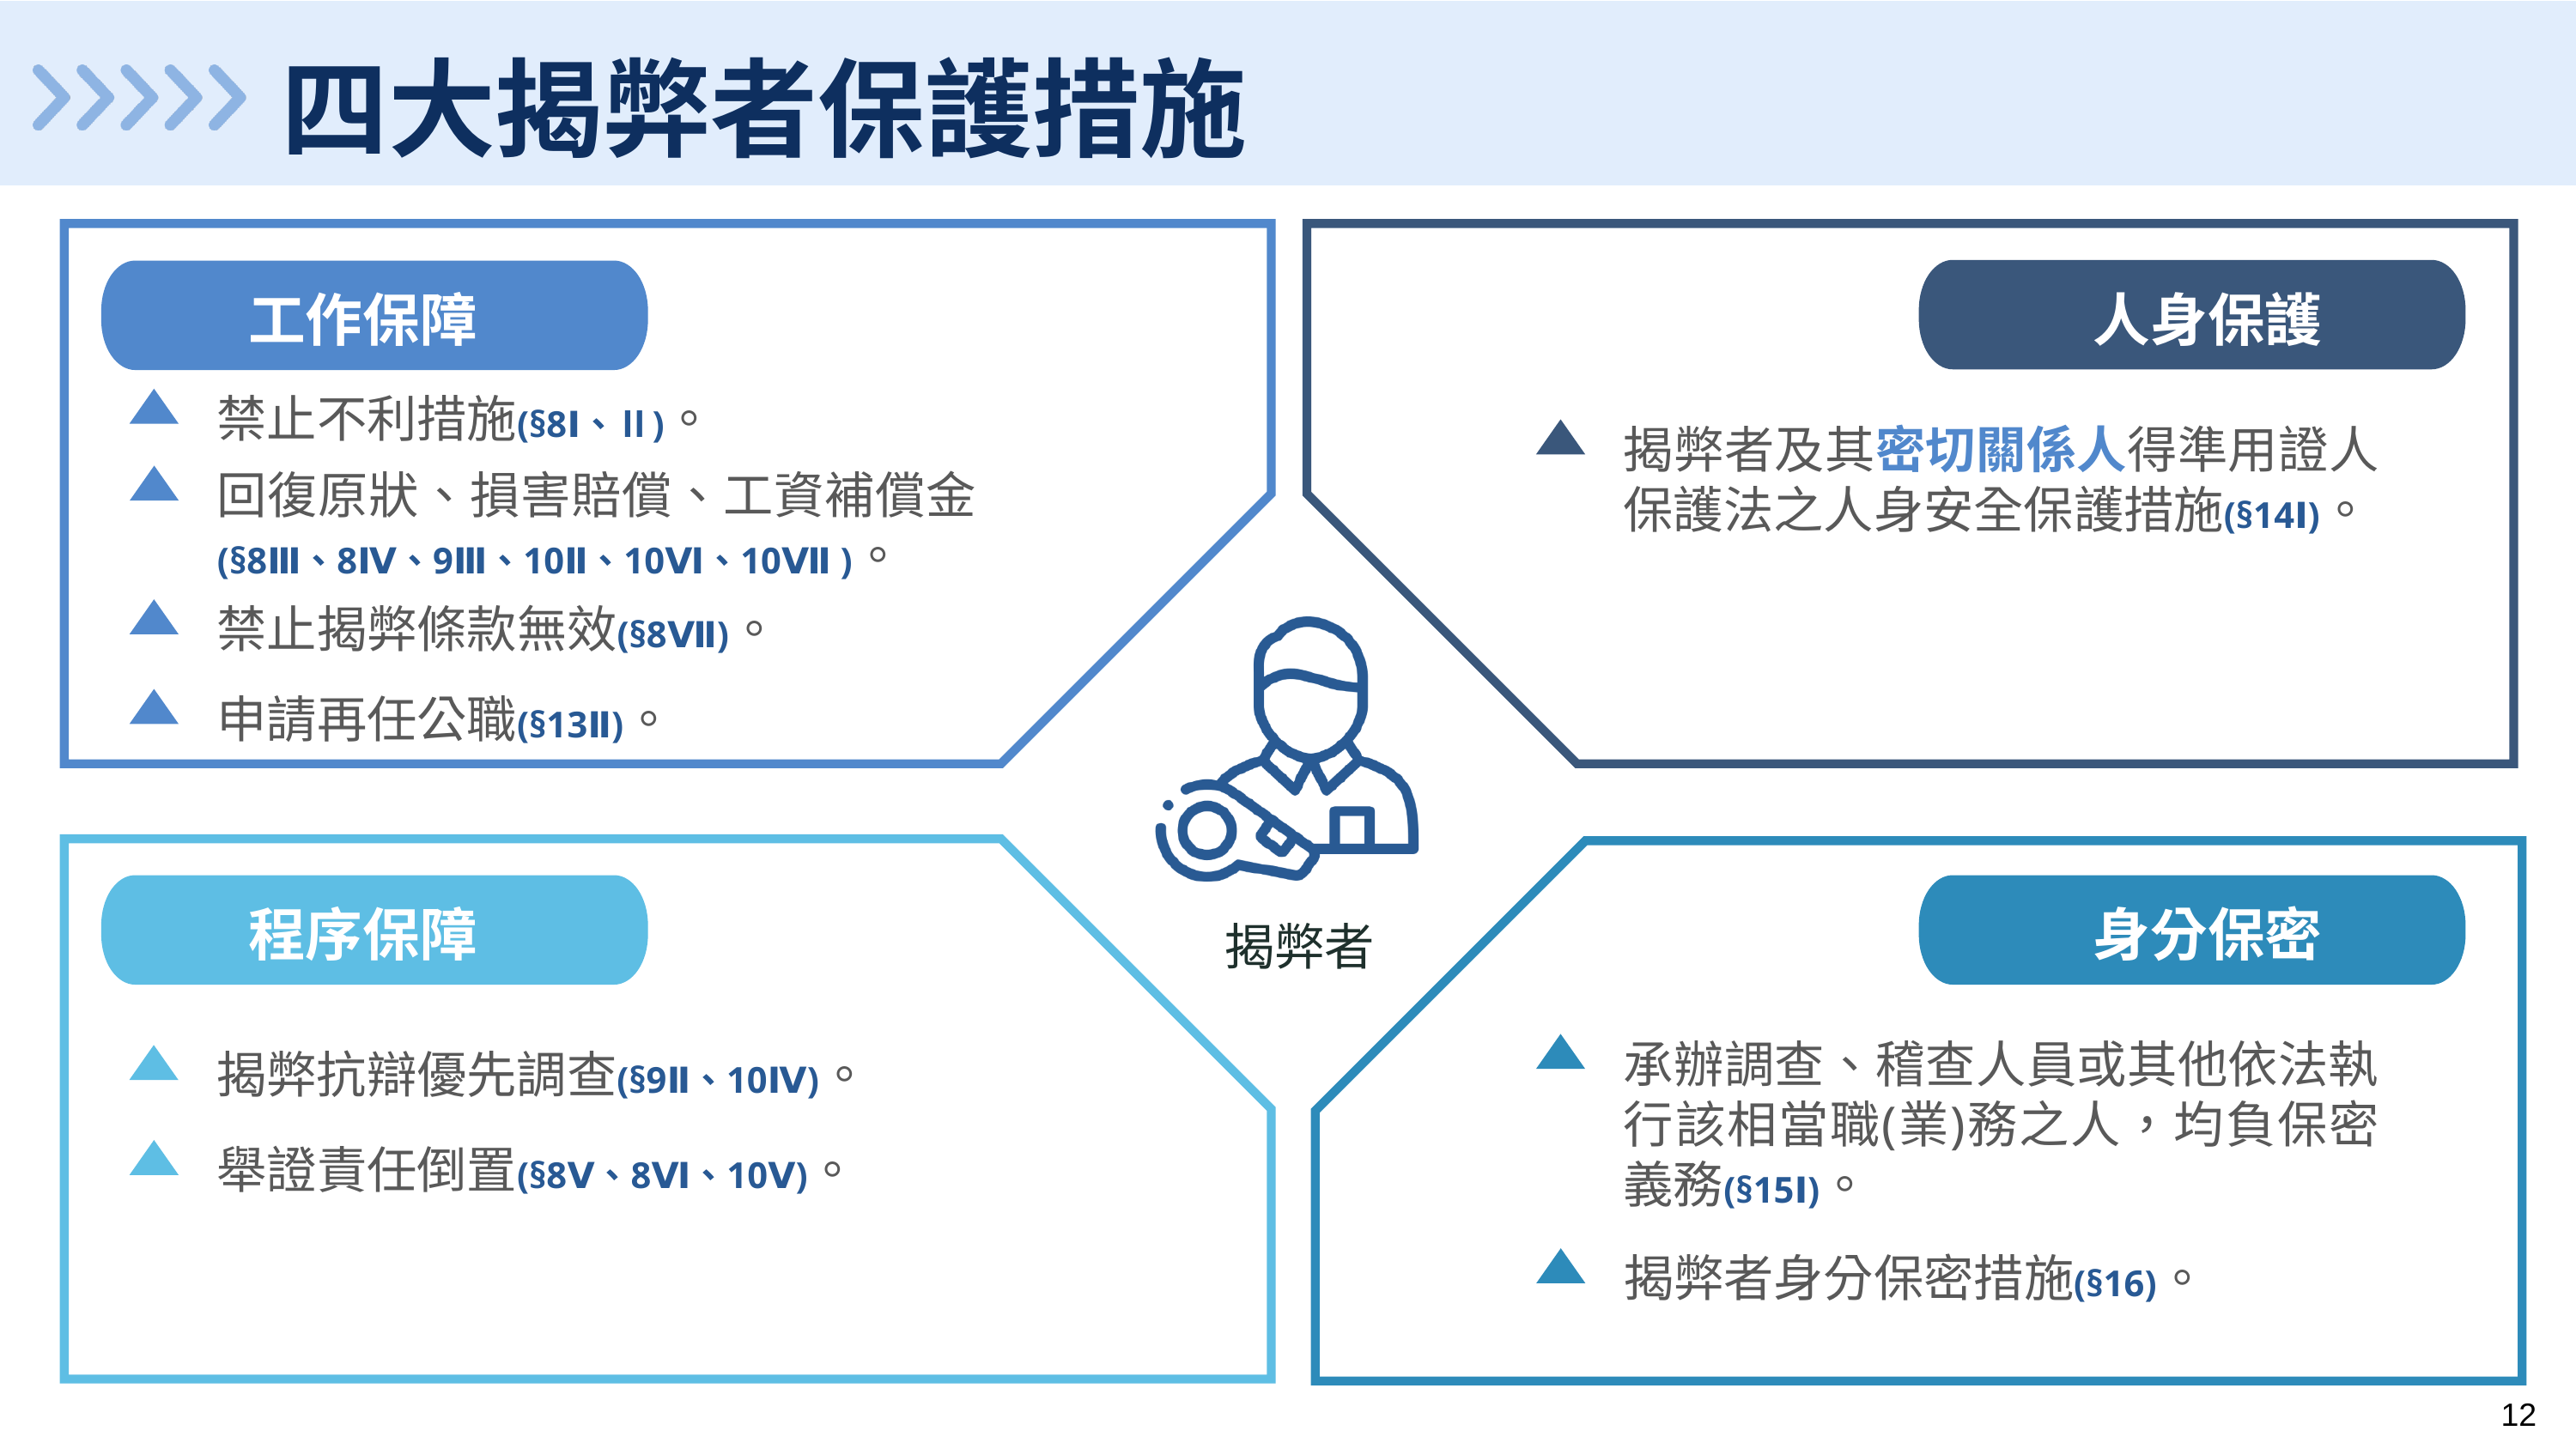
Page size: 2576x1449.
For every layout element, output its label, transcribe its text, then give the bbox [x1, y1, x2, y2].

picture [1154, 616, 1419, 882]
text_box 四大揭弊者保護措施 [281, 33, 1364, 171]
text_box [0, 1, 2576, 185]
text_box 人身保護 [2081, 277, 2336, 359]
text_box 揭弊抗辯優先調查(§9Ⅱ、10Ⅳ)。 [204, 1037, 1050, 1111]
text_box 工作保障 [235, 277, 491, 360]
text_box 禁止揭弊條款無效(§8Ⅶ)。 [204, 591, 989, 664]
text_box 身分保密 [2081, 892, 2336, 974]
text_box <編號> [2488, 1387, 2576, 1440]
text_box 舉證責任倒置(§8Ⅴ、8Ⅵ、10Ⅴ)。 [204, 1131, 989, 1205]
text_box 揭弊者 [1163, 915, 1436, 976]
text_box [1306, 223, 2514, 764]
text_box 程序保障 [235, 892, 491, 974]
text_box 禁止不利措施(§8Ⅰ、Ⅱ)。 [204, 380, 989, 454]
text_box 承辦調查、稽查人員或其他依法執行該相當職(業)務之人，均負保密義務(§15Ⅰ)。 [1611, 1026, 2392, 1220]
text_box 回復原狀、損害賠償、工資補償金(§8Ⅲ、8Ⅳ、9Ⅲ、10Ⅱ、10Ⅵ、10Ⅶ )。 [204, 458, 989, 591]
text_box 申請再任公職(§13Ⅱ)。 [204, 681, 989, 755]
text_box [64, 839, 1272, 1379]
text_box [1315, 840, 2523, 1381]
text_box [64, 223, 1272, 764]
text_box 揭弊者身分保密措施(§16)。 [1611, 1240, 2392, 1313]
text_box 揭弊者及其密切關係人得準用證人保護法之人身安全保護措施(§14Ⅰ)。 [1611, 411, 2392, 545]
